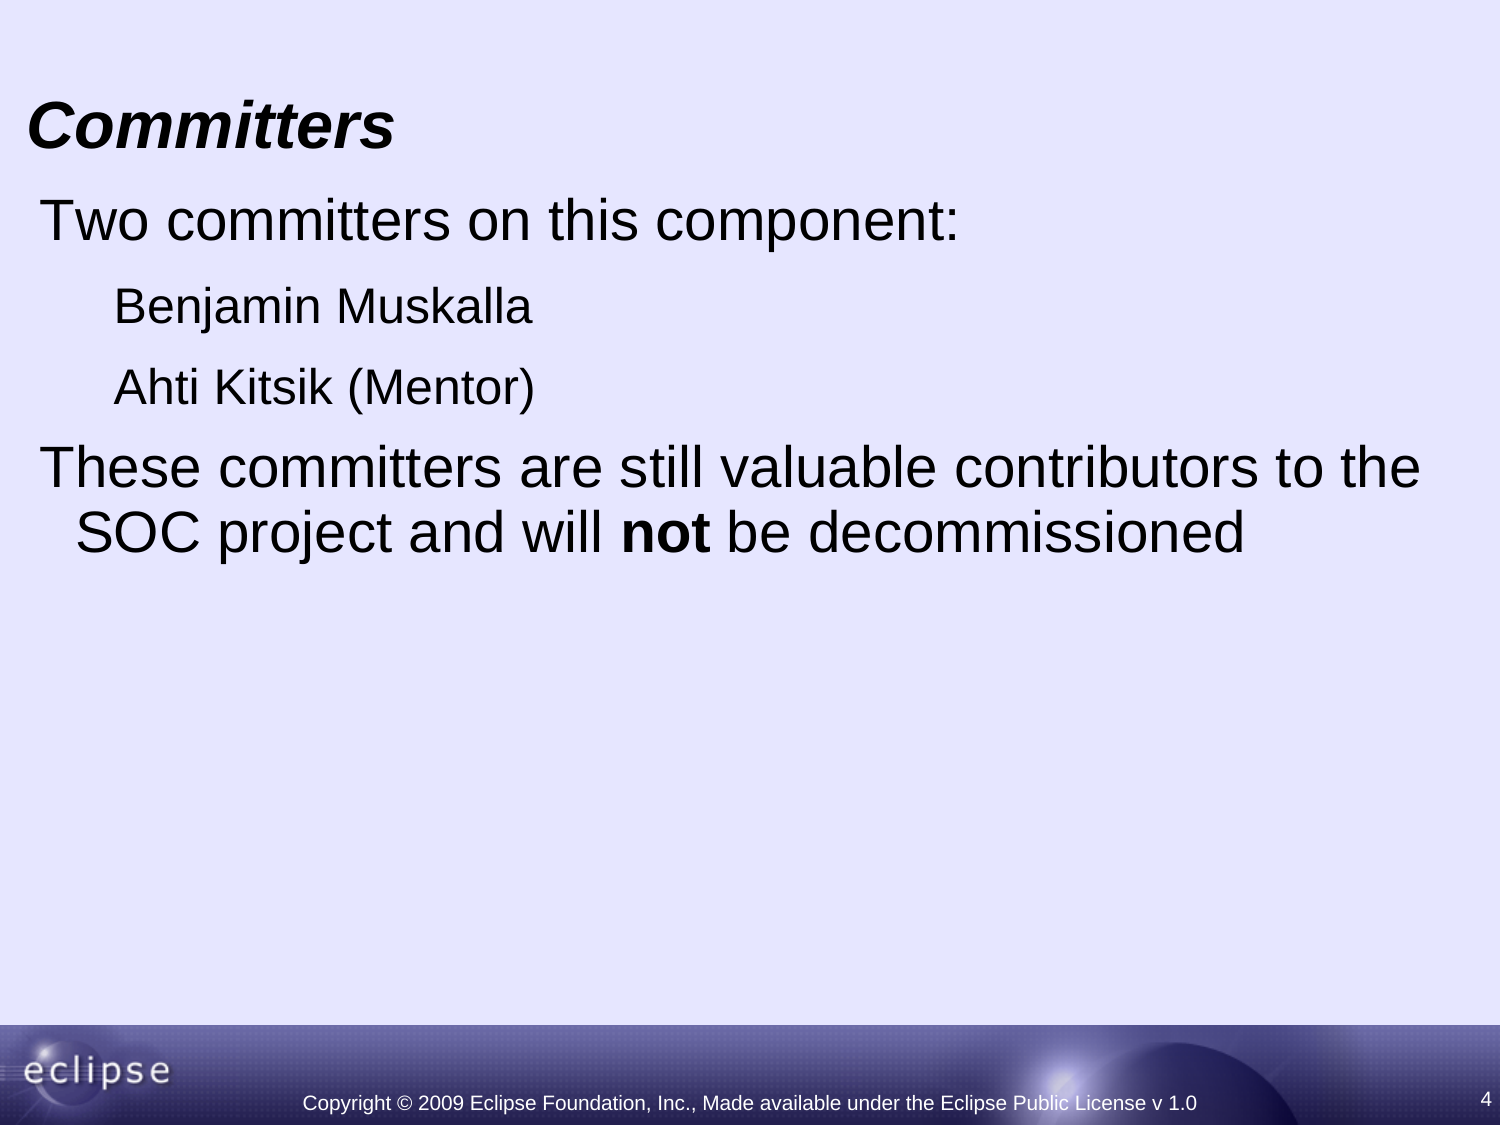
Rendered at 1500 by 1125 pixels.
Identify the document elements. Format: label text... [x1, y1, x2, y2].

list Two committers on this component: Benjamin Muskalla Ahti Kitsik (Mentor) These committers are still valuable contributors to the SOC project and will not be decommissioned [37, 187, 1463, 1006]
picture [0, 1025, 1500, 1125]
title Committers [26, 77, 1474, 179]
